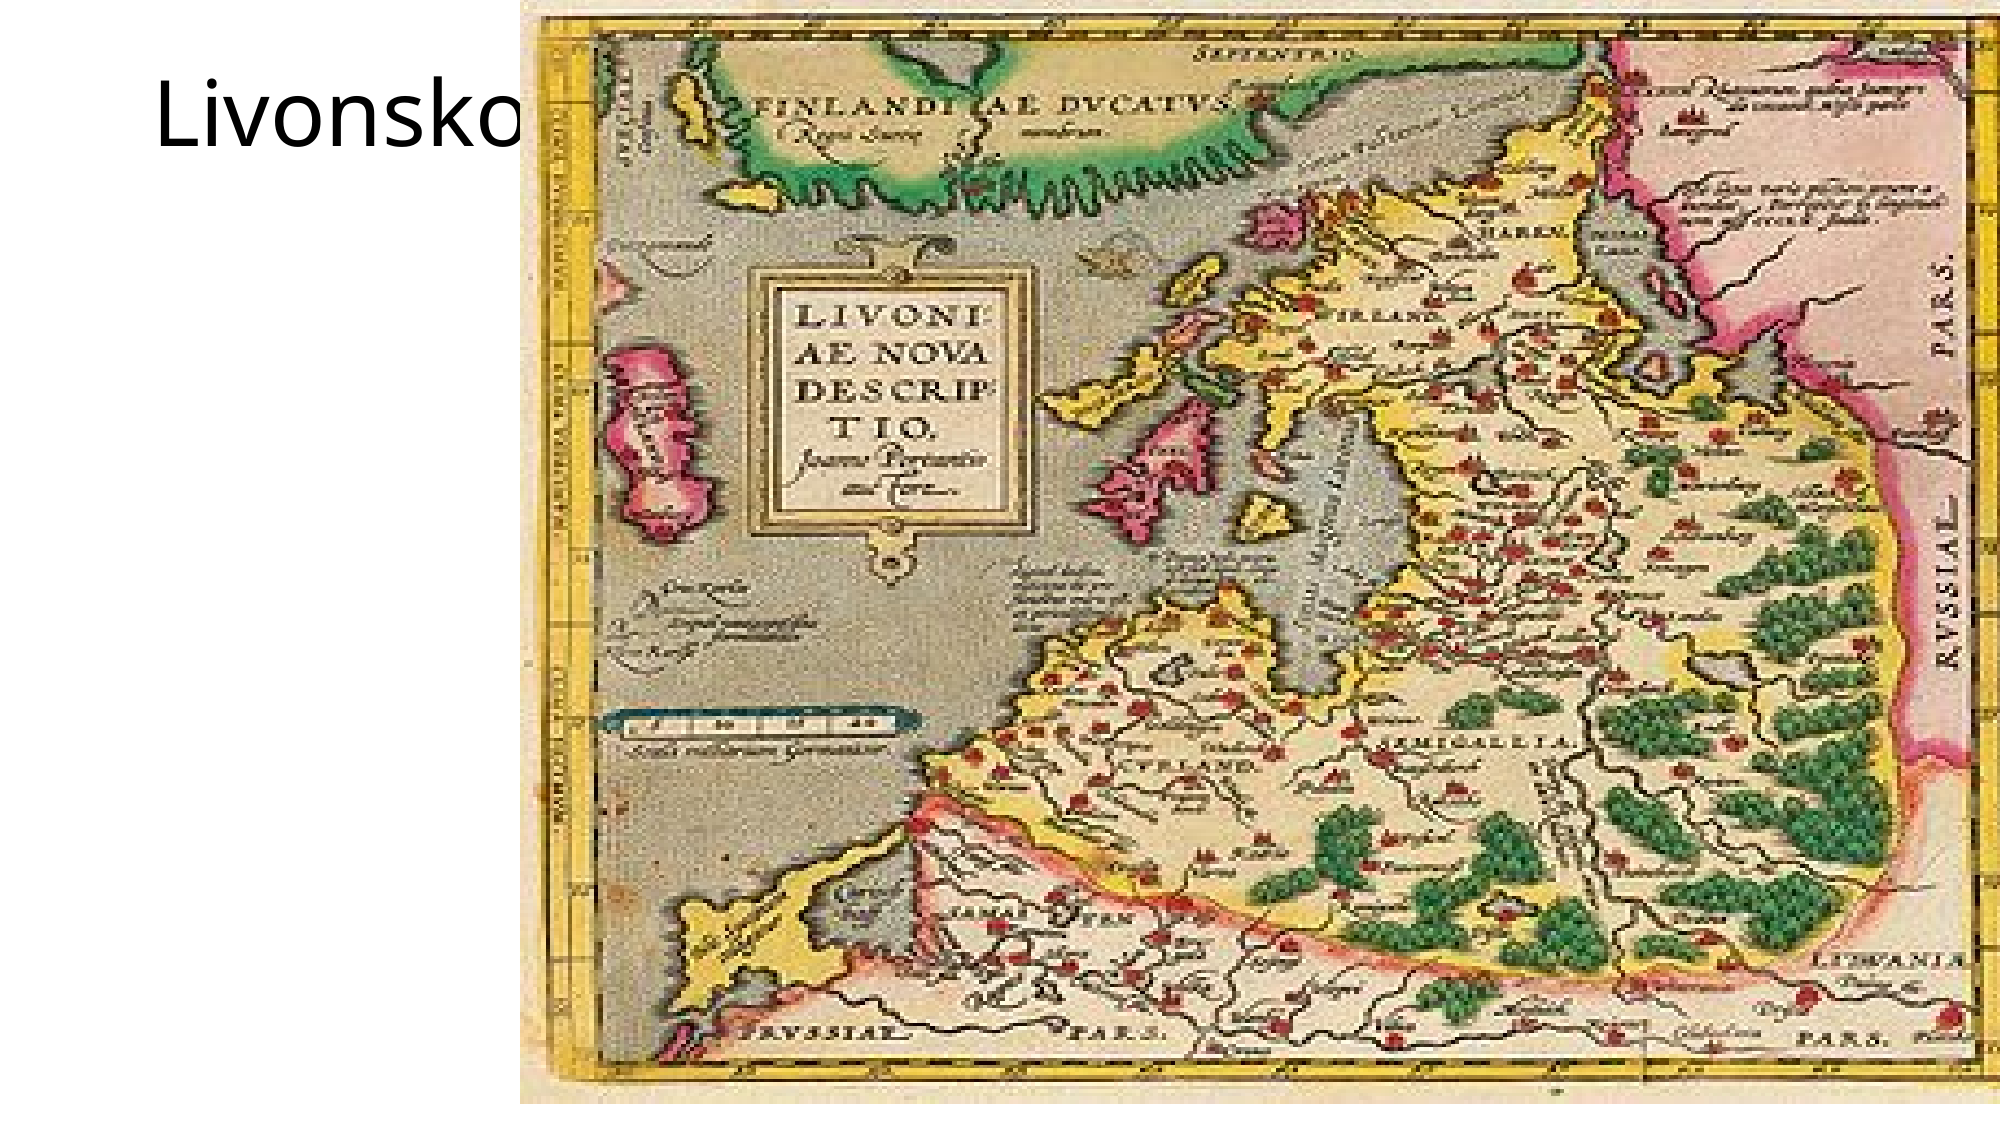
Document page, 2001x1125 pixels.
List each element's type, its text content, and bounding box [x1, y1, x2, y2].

picture [520, 0, 2000, 1104]
title Livonsko [137, 59, 520, 278]
